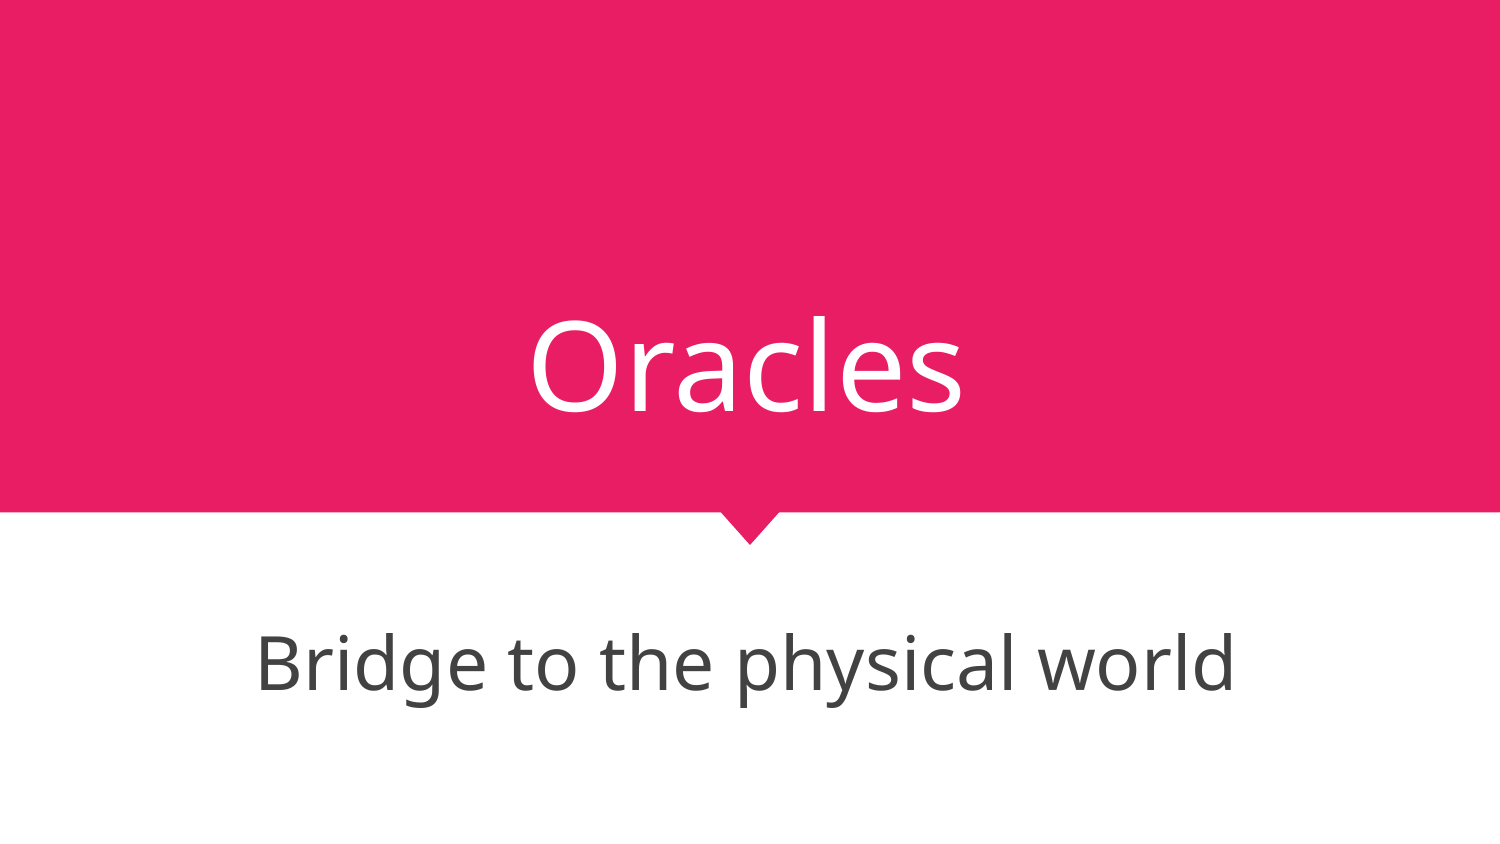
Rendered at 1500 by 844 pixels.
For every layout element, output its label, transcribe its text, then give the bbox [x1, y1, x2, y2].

subtitle Bridge to the physical world [67, 557, 1427, 765]
title Oracles [67, 105, 1427, 452]
